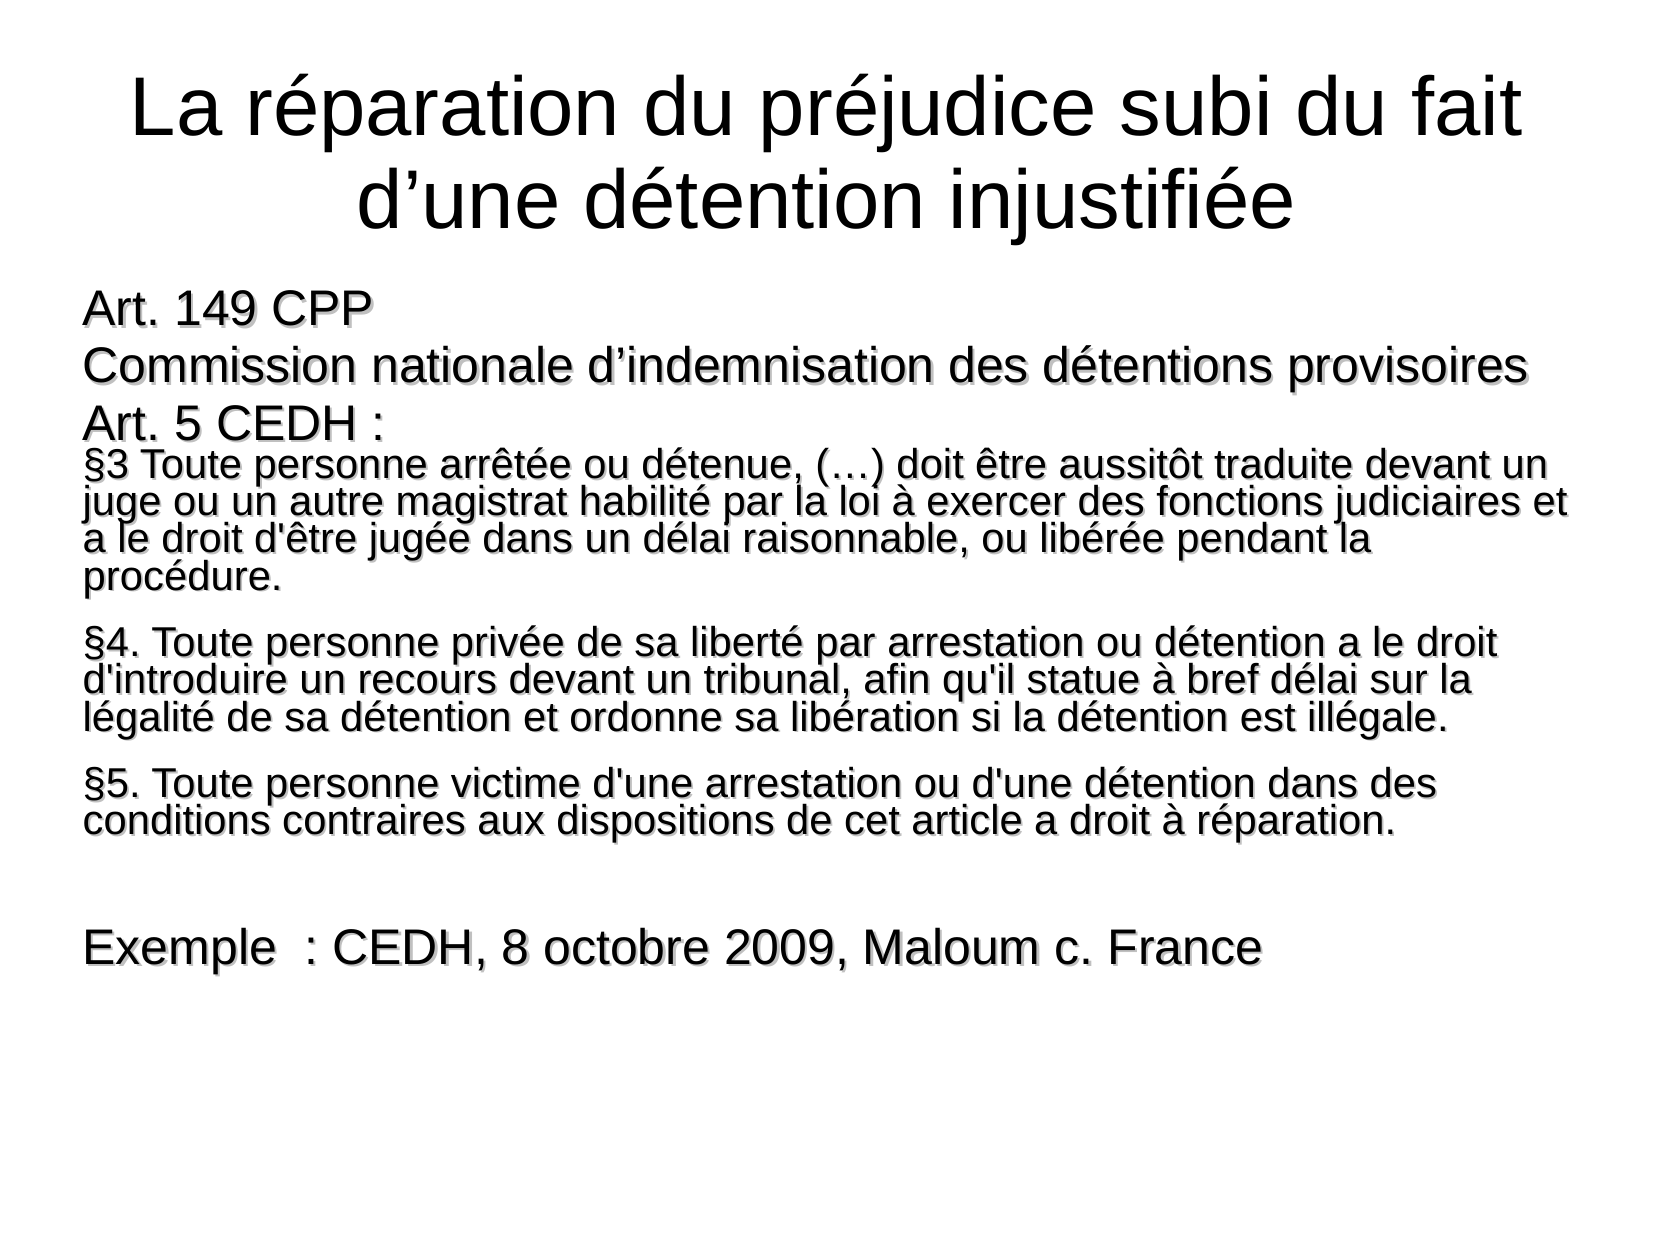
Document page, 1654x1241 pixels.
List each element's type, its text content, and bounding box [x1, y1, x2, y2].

list Art. 149 CPP Commission nationale d’indemnisation des détentions provisoires Art. 5 CEDH : §3 Toute personne arrêtée ou détenue, (…) doit être aussitôt traduite devant un juge ou un autre magistrat habilité par la loi à exercer des fonctions judiciaires et a le droit d'être jugée dans un délai raisonnable, ou libérée pendant la procédure. §4. Toute personne privée de sa liberté par arrestation ou détention a le droit d'introduire un recours devant un tribunal, afin qu'il statue à bref délai sur la légalité de sa détention et ordonne sa libération si la détention est illégale. §5. Toute personne victime d'une arrestation ou d'une détention dans des conditions contraires aux dispositions de cet article a droit à réparation. Exemple : CEDH, 8 octobre 2009, Maloum c. France [82, 290, 1571, 1010]
title La réparation du préjudice subi du fait d’une détention injustifiée [82, 49, 1571, 257]
